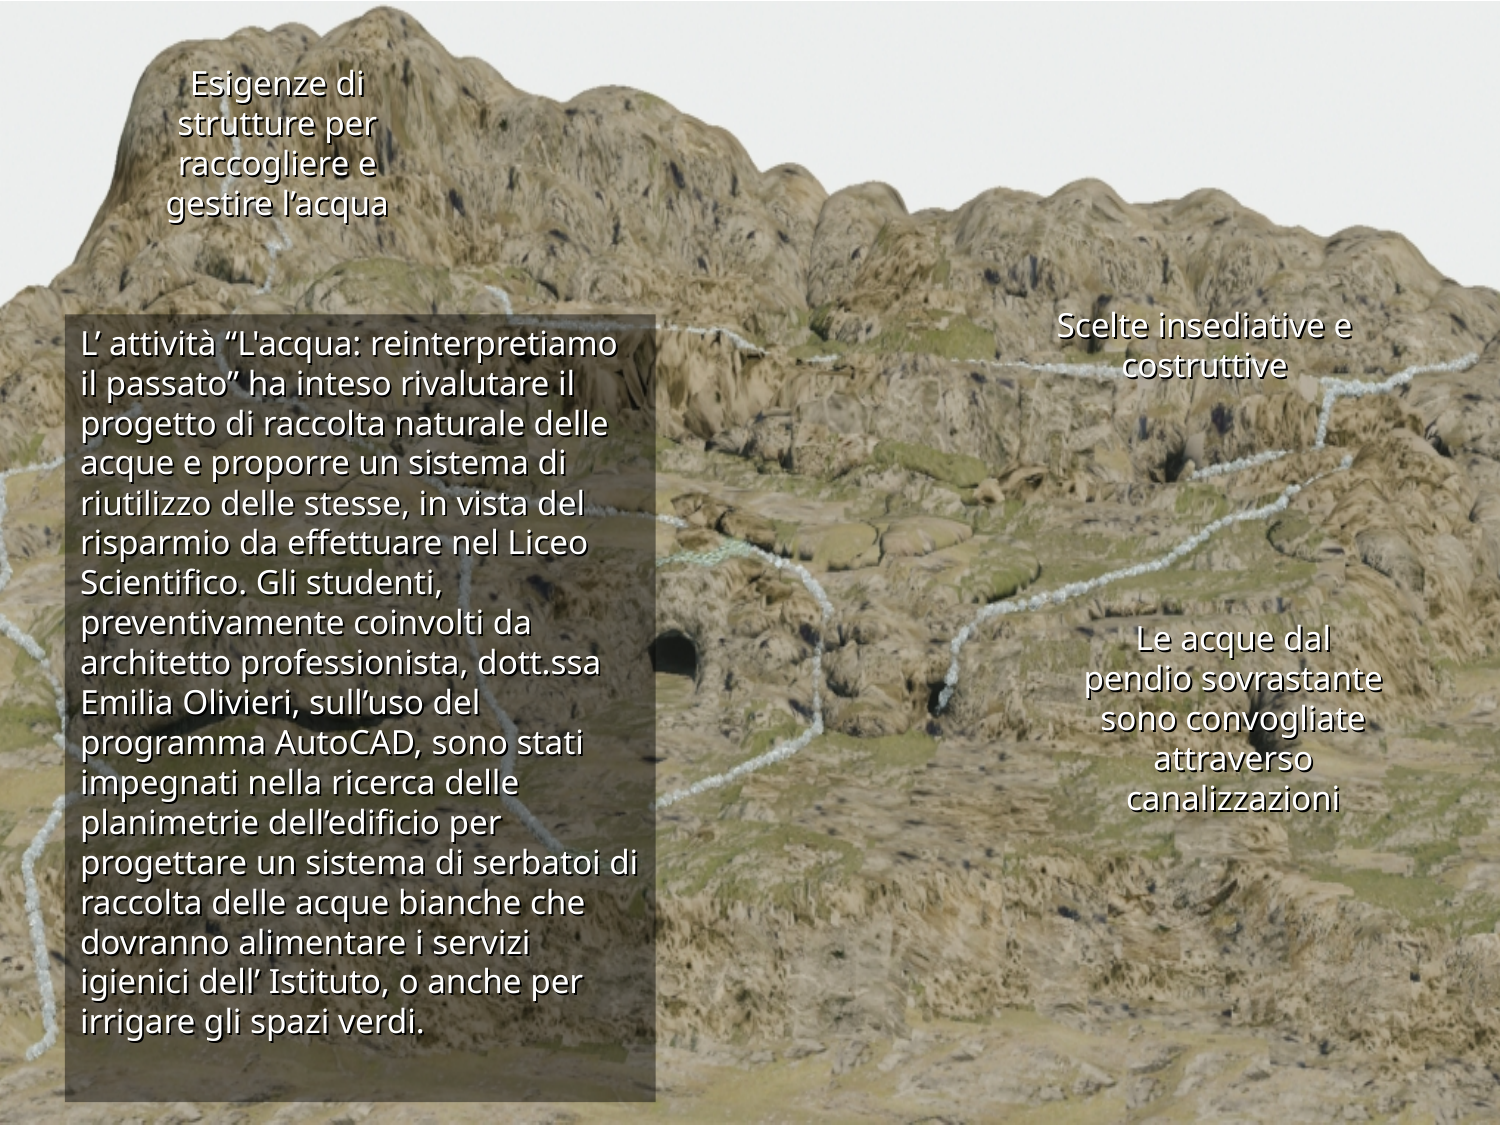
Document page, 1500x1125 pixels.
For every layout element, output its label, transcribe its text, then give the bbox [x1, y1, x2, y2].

text_box Scelte insediative e costruttive [1021, 296, 1388, 439]
text_box L’ attività “L'acqua: reinterpretiamo il passato” ha inteso rivalutare il progetto di raccolta naturale delle acque e proporre un sistema di riutilizzo delle stesse, in vista del risparmio da effettuare nel Liceo Scientifico. Gli studenti, preventivamente coinvolti da architetto professionista, dott.ssa Emilia Olivieri, sull’uso del programma AutoCAD, sono stati impegnati nella ricerca delle planimetrie dell’edificio per progettare un sistema di serbatoi di raccolta delle acque bianche che dovranno alimentare i servizi igienici dell’ Istituto, o anche per irrigare gli spazi verdi. [64, 314, 656, 1103]
picture [0, 1, 1500, 1125]
text_box Esigenze di strutture per raccogliere e gestire l’acqua [147, 54, 408, 272]
text_box Le acque dal pendio sovrastante sono convogliate attraverso canalizzazioni [1067, 609, 1400, 868]
